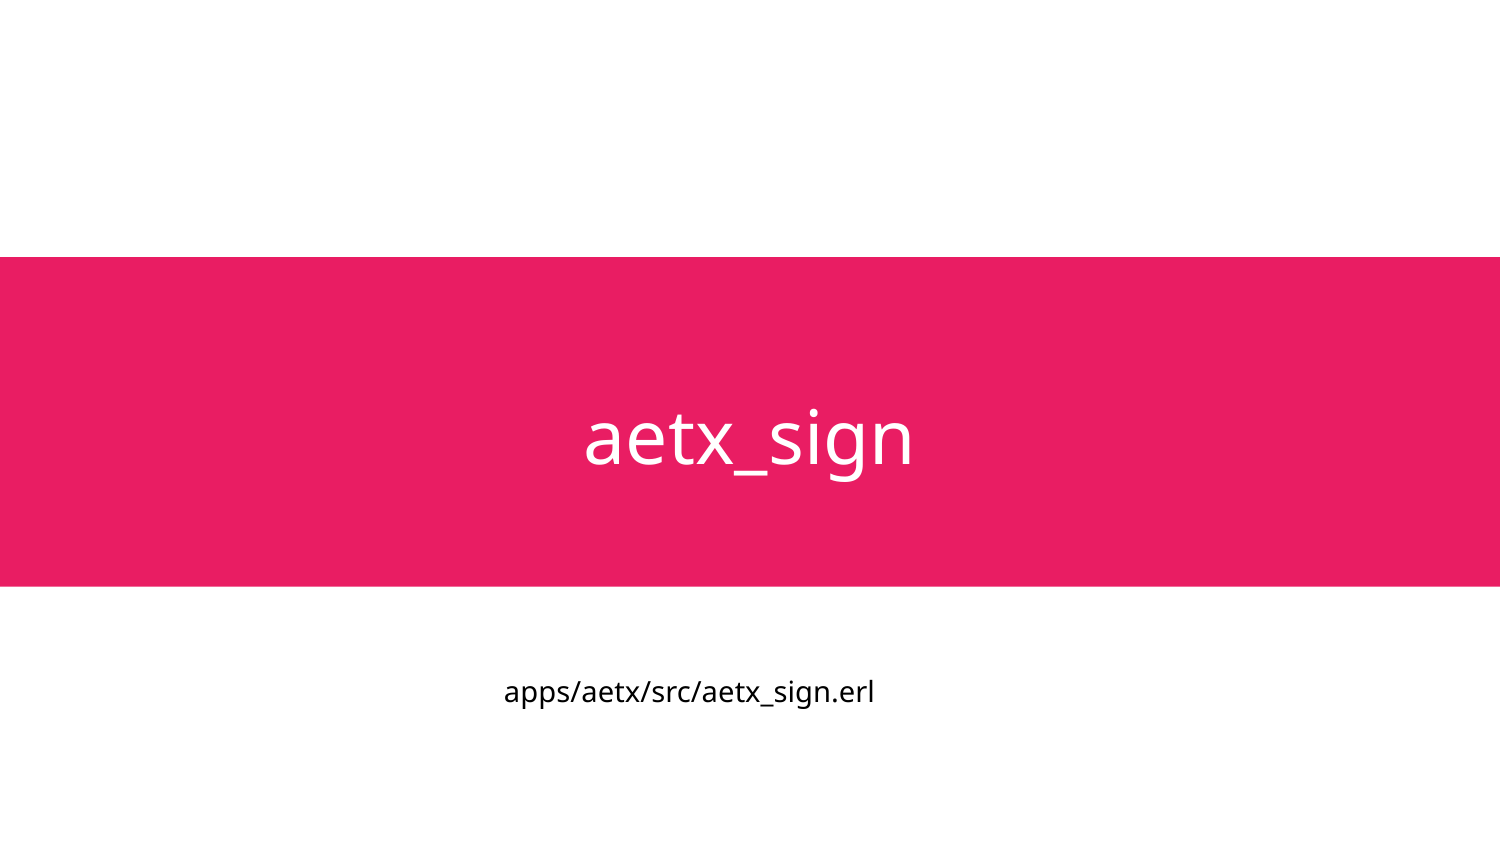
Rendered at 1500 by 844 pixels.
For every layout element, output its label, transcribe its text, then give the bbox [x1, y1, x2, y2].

title aetx_sign [70, 309, 1430, 559]
text_box apps/aetx/src/aetx_sign.erl [488, 658, 1011, 736]
